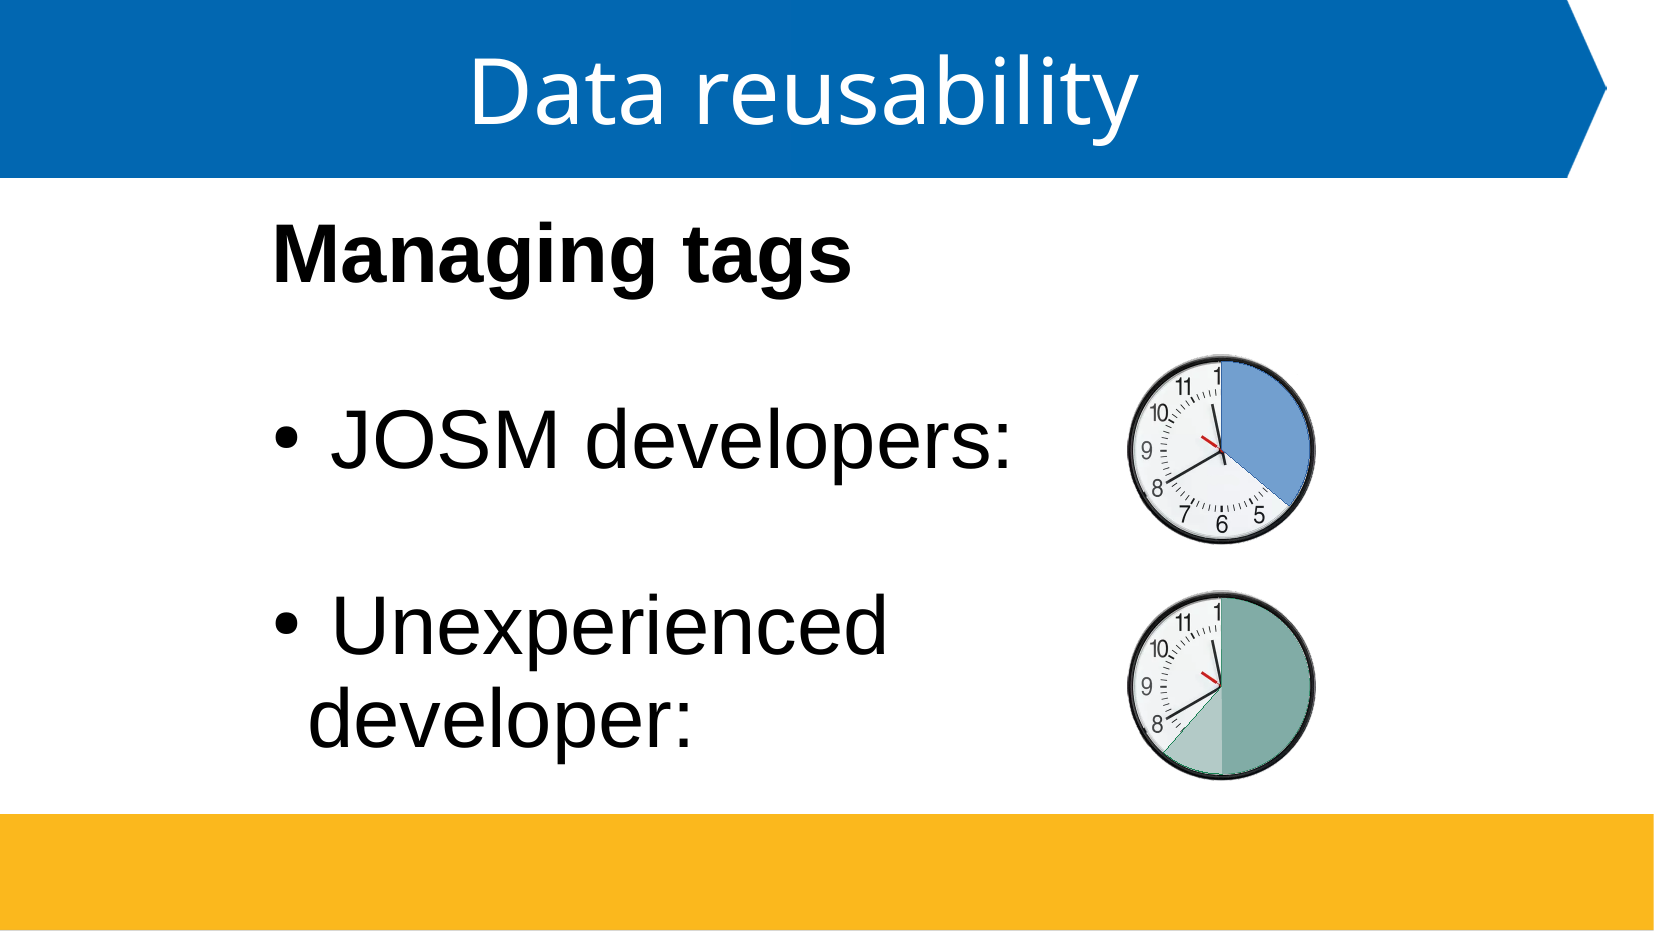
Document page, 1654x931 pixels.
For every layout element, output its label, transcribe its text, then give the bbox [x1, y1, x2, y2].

picture [0, 814, 1654, 931]
text_box [1163, 598, 1310, 775]
subtitle Managing tags JOSM developers: Unexperienced developer: [236, 207, 1099, 786]
picture [1127, 354, 1316, 545]
picture [0, 0, 1607, 178]
picture [1127, 590, 1316, 781]
title Data reusability [59, 23, 1548, 154]
text_box [1221, 361, 1310, 506]
